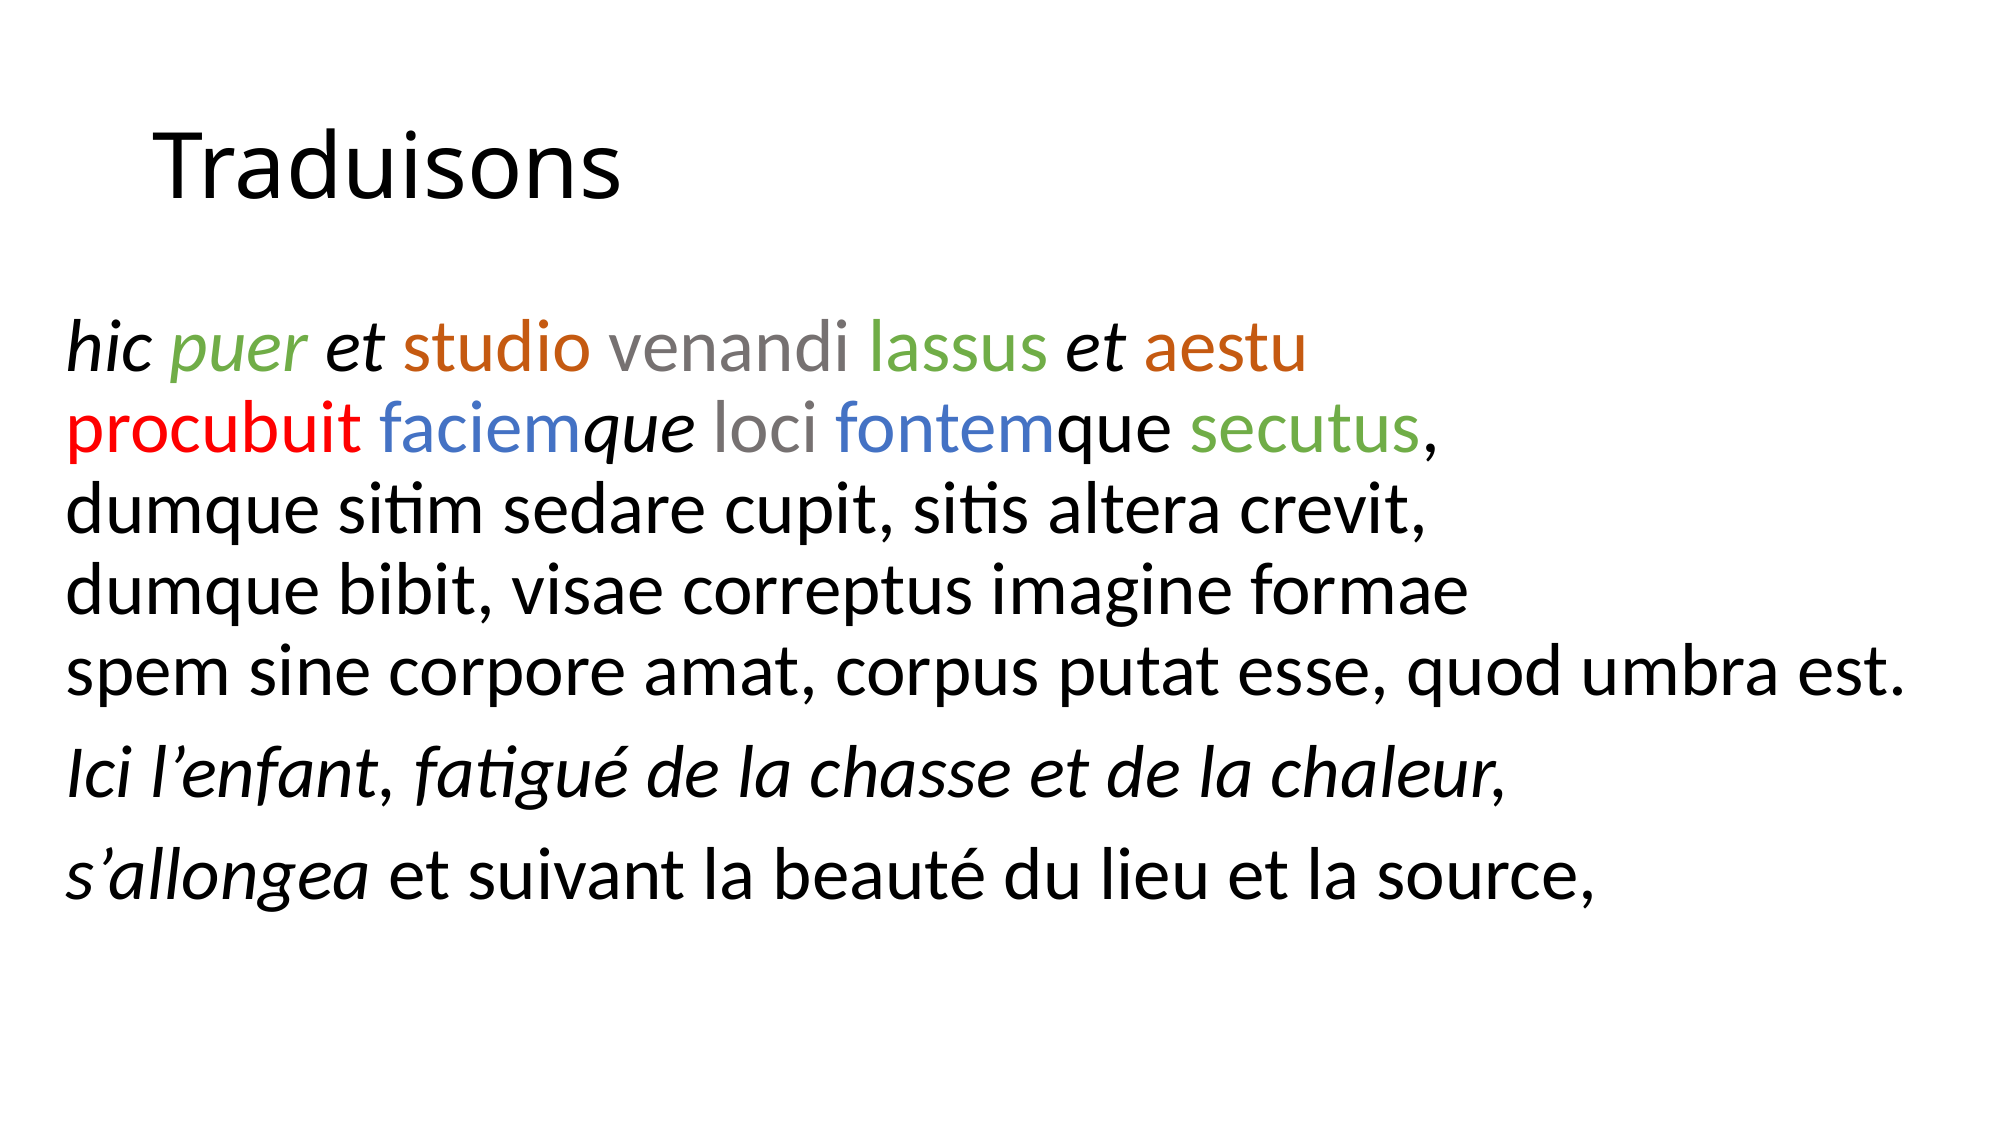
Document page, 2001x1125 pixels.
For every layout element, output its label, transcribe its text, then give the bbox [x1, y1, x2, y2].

list hic puer et studio venandi lassus et aestu procubuit faciemque loci fontemque secutus, dumque sitim sedare cupit, sitis altera crevit, dumque bibit, visae correptus imagine formae spem sine corpore amat, corpus putat esse, quod umbra est. Ici l’enfant, fatigué de la chasse et de la chaleur, s’allongea et suivant la beauté du lieu et la source, [50, 299, 1956, 1014]
title Traduisons [137, 59, 1863, 278]
